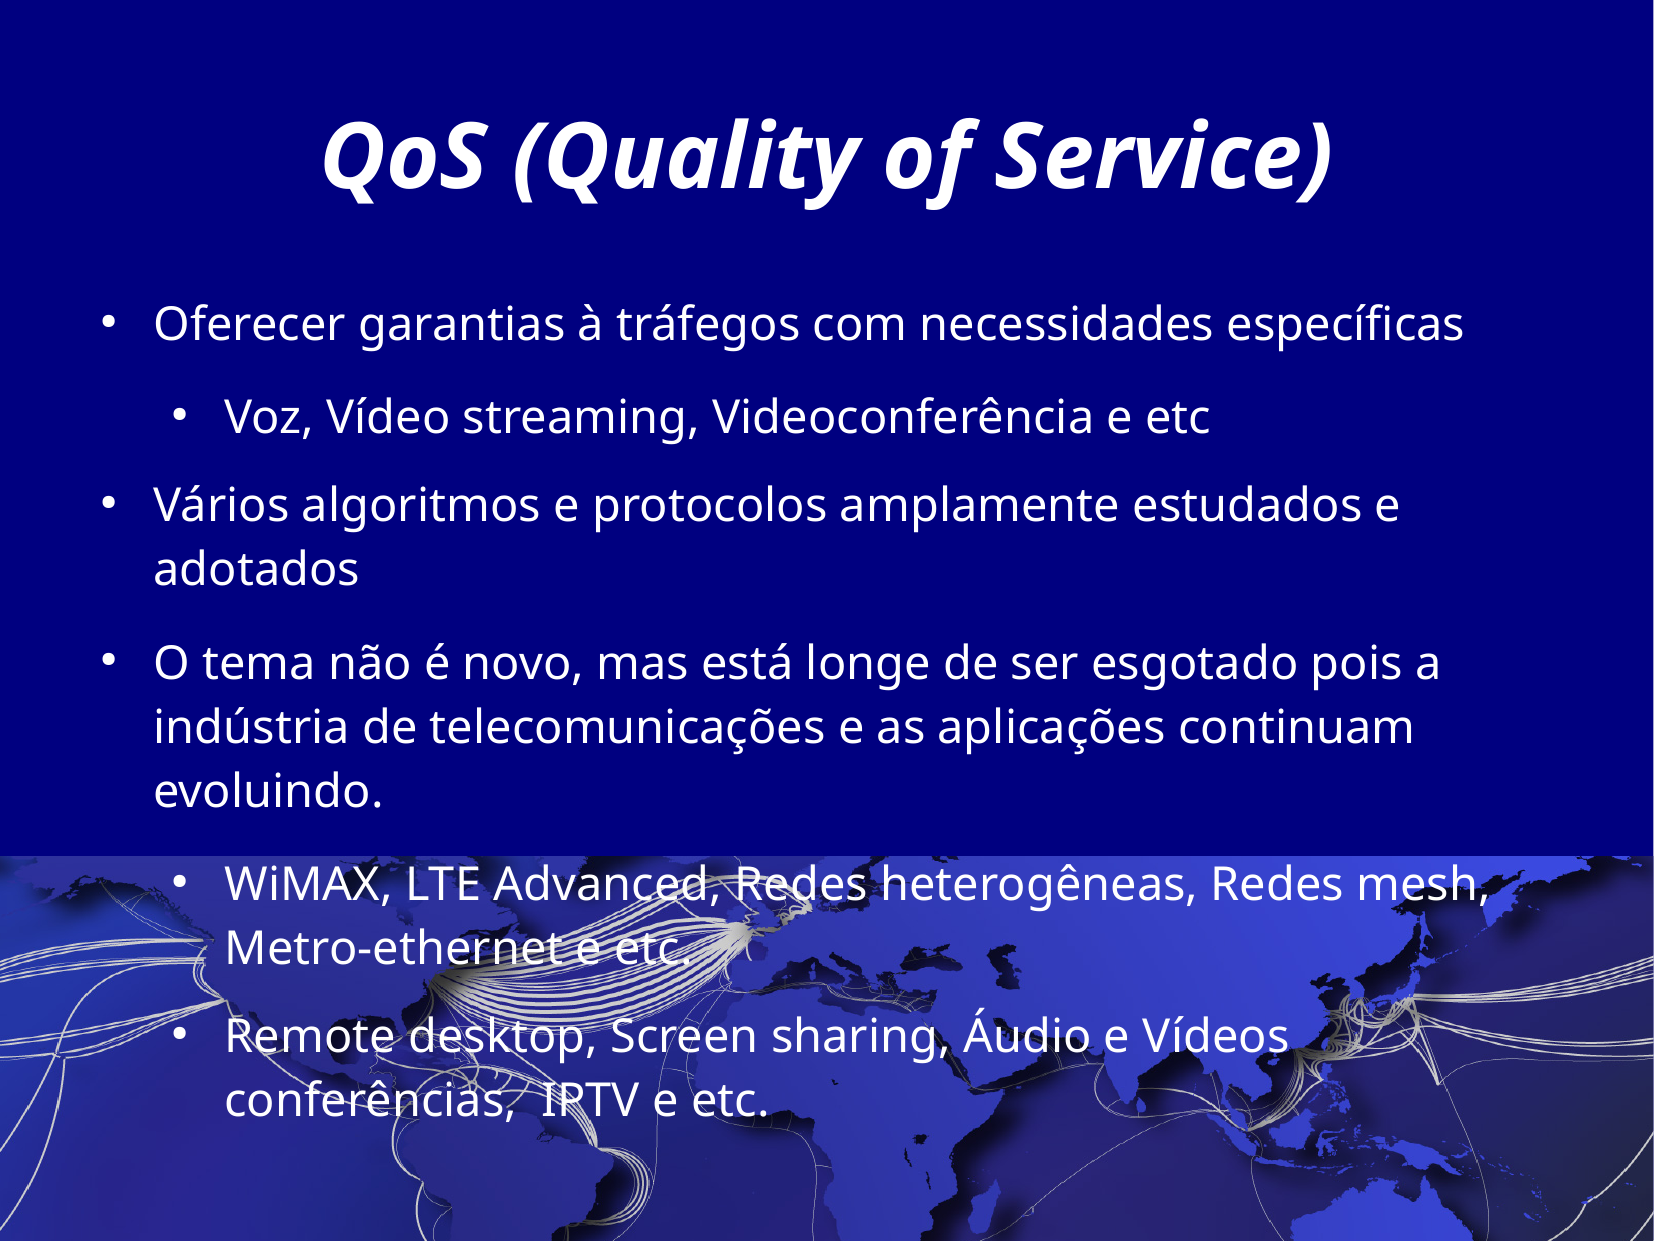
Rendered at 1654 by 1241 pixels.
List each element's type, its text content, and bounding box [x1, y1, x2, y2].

title QoS (Quality of Service) [82, 49, 1571, 257]
picture [461, 1109, 473, 1113]
picture [254, 1109, 266, 1113]
list Oferecer garantias à tráfegos com necessidades específicas Voz, Vídeo streaming, Videoconferência e etc Vários algoritmos e protocolos amplamente estudados e adotados O tema não é novo, mas está longe de ser esgotado pois a indústria de telecomunicações e as aplicações continuam evoluindo. WiMAX, LTE Advanced, Redes heterogêneas, Redes mesh, Metro-ethernet e etc. Remote desktop, Screen sharing, Áudio e Vídeos conferências, IPTV e etc. [82, 290, 1571, 1109]
picture [0, 856, 1654, 1241]
